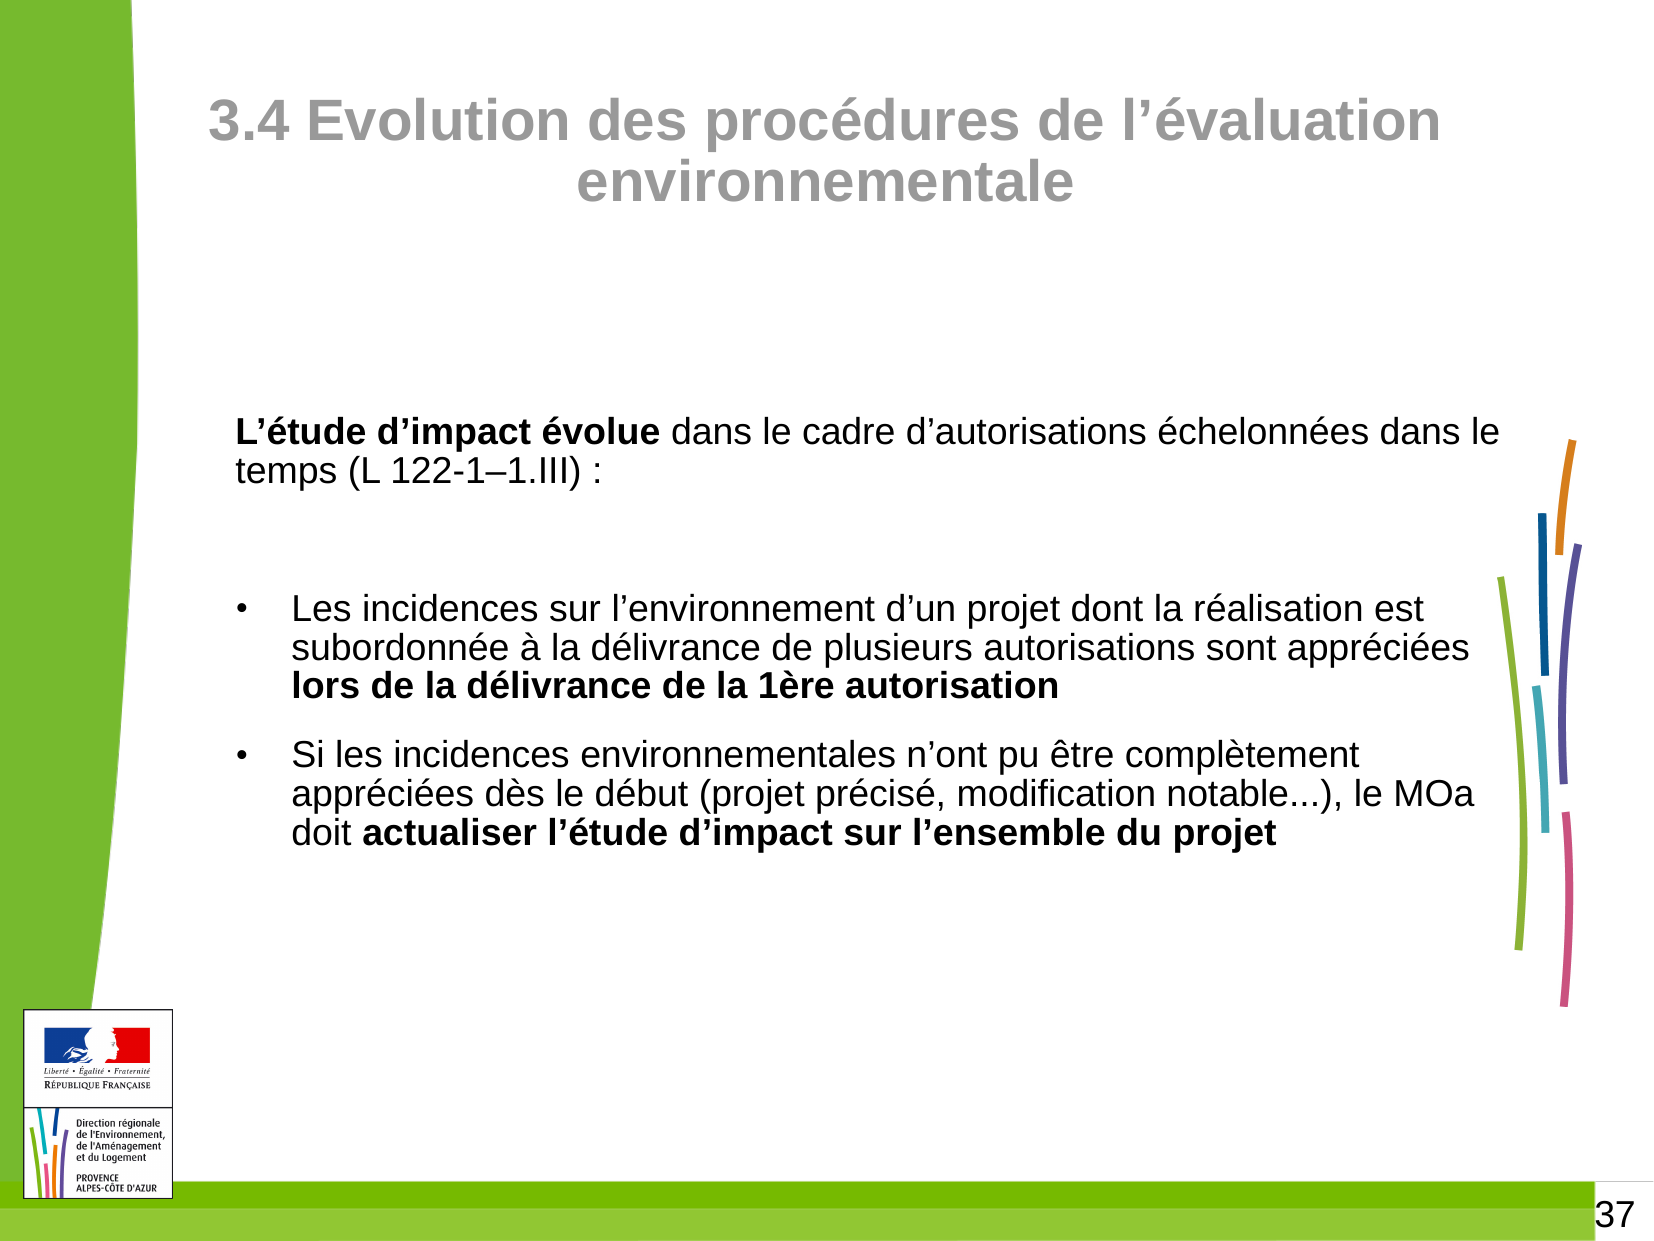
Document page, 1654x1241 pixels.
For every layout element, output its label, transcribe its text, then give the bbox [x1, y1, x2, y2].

list L’étude d’impact évolue dans le cadre d’autorisations échelonnées dans le temps (L 122-1–1.III) : Les incidences sur l’environnement d’un projet dont la réalisation est subordonnée à la délivrance de plusieurs autorisations sont appréciées lors de la délivrance de la 1ère autorisation Si les incidences environnementales n’ont pu être complètement appréciées dès le début (projet précisé, modification notable...), le MOa doit actualiser l’étude d’impact sur l’ensemble du projet [179, 413, 1509, 1010]
title 3.4 Evolution des procédures de l’évaluation environnementale [82, 49, 1571, 257]
picture [0, 0, 1654, 1241]
